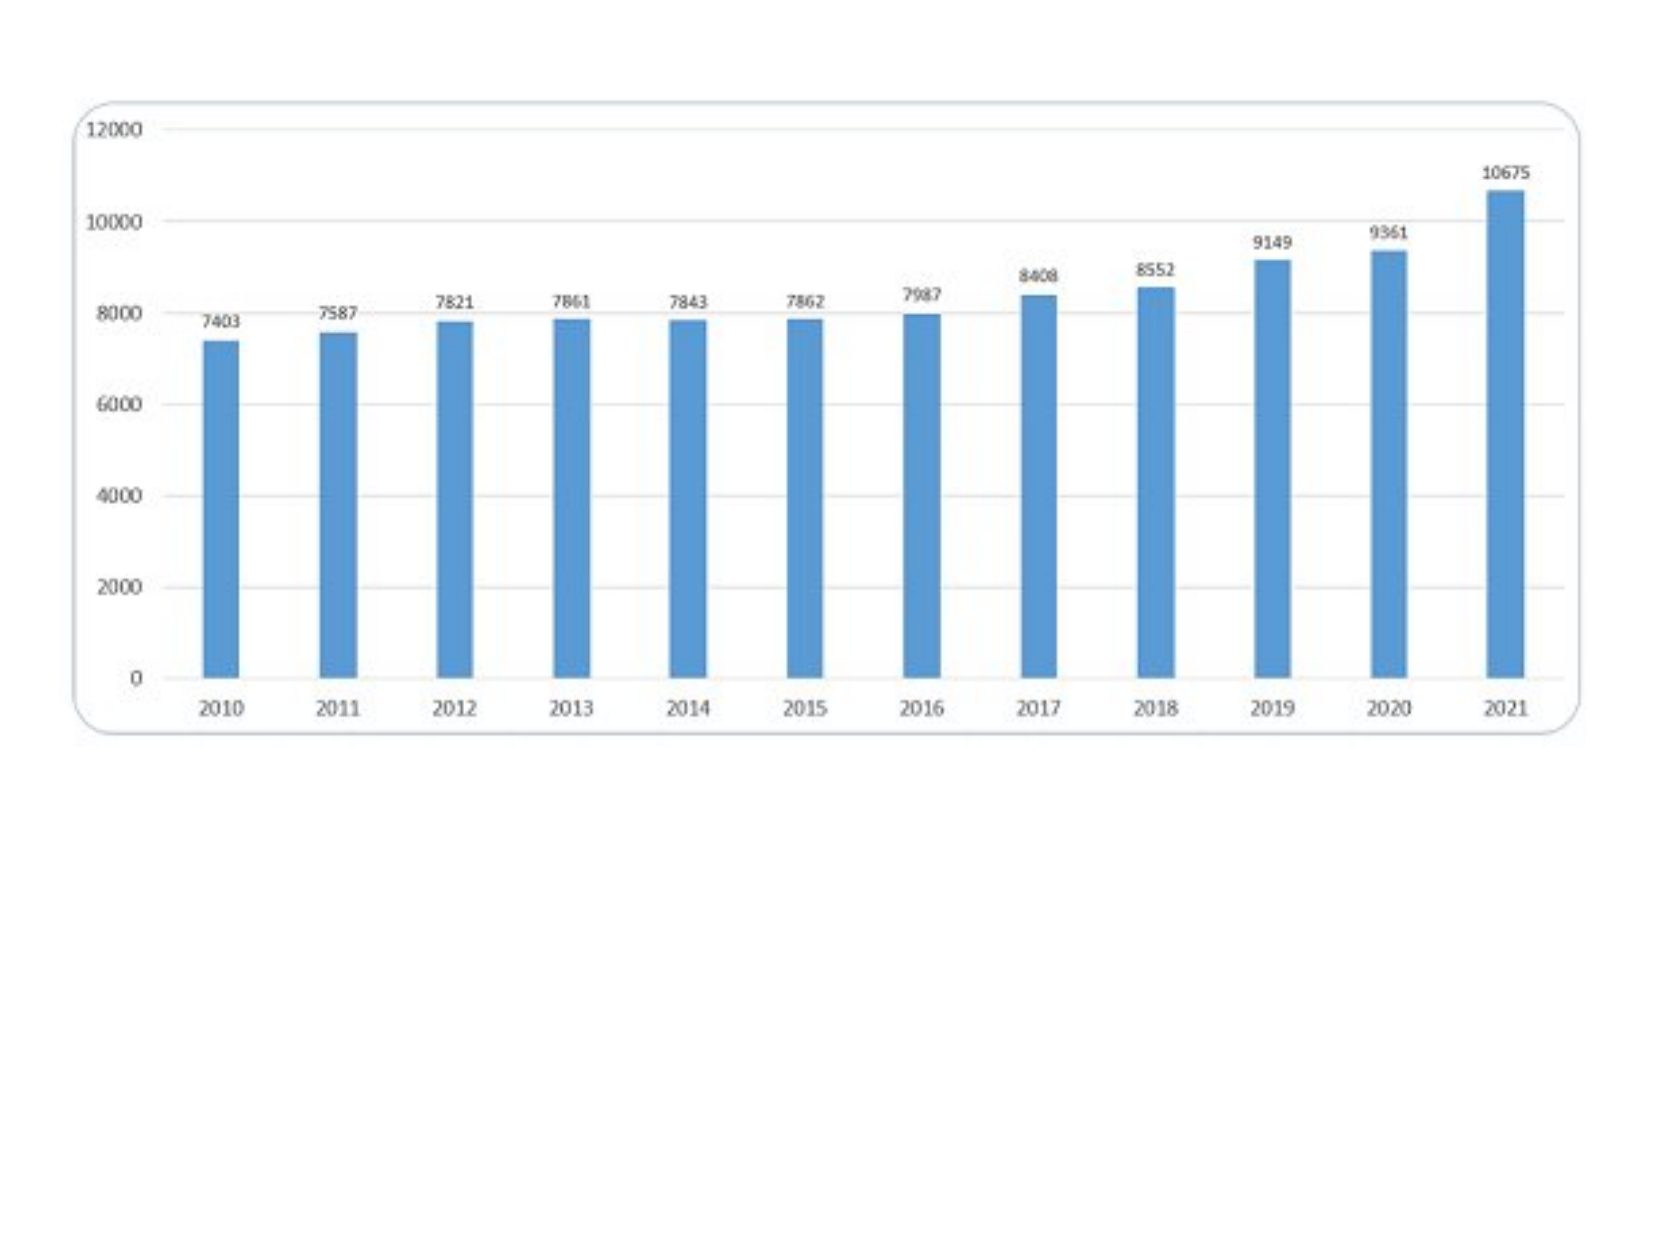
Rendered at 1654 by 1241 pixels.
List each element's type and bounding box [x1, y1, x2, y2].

picture [59, 88, 1595, 747]
